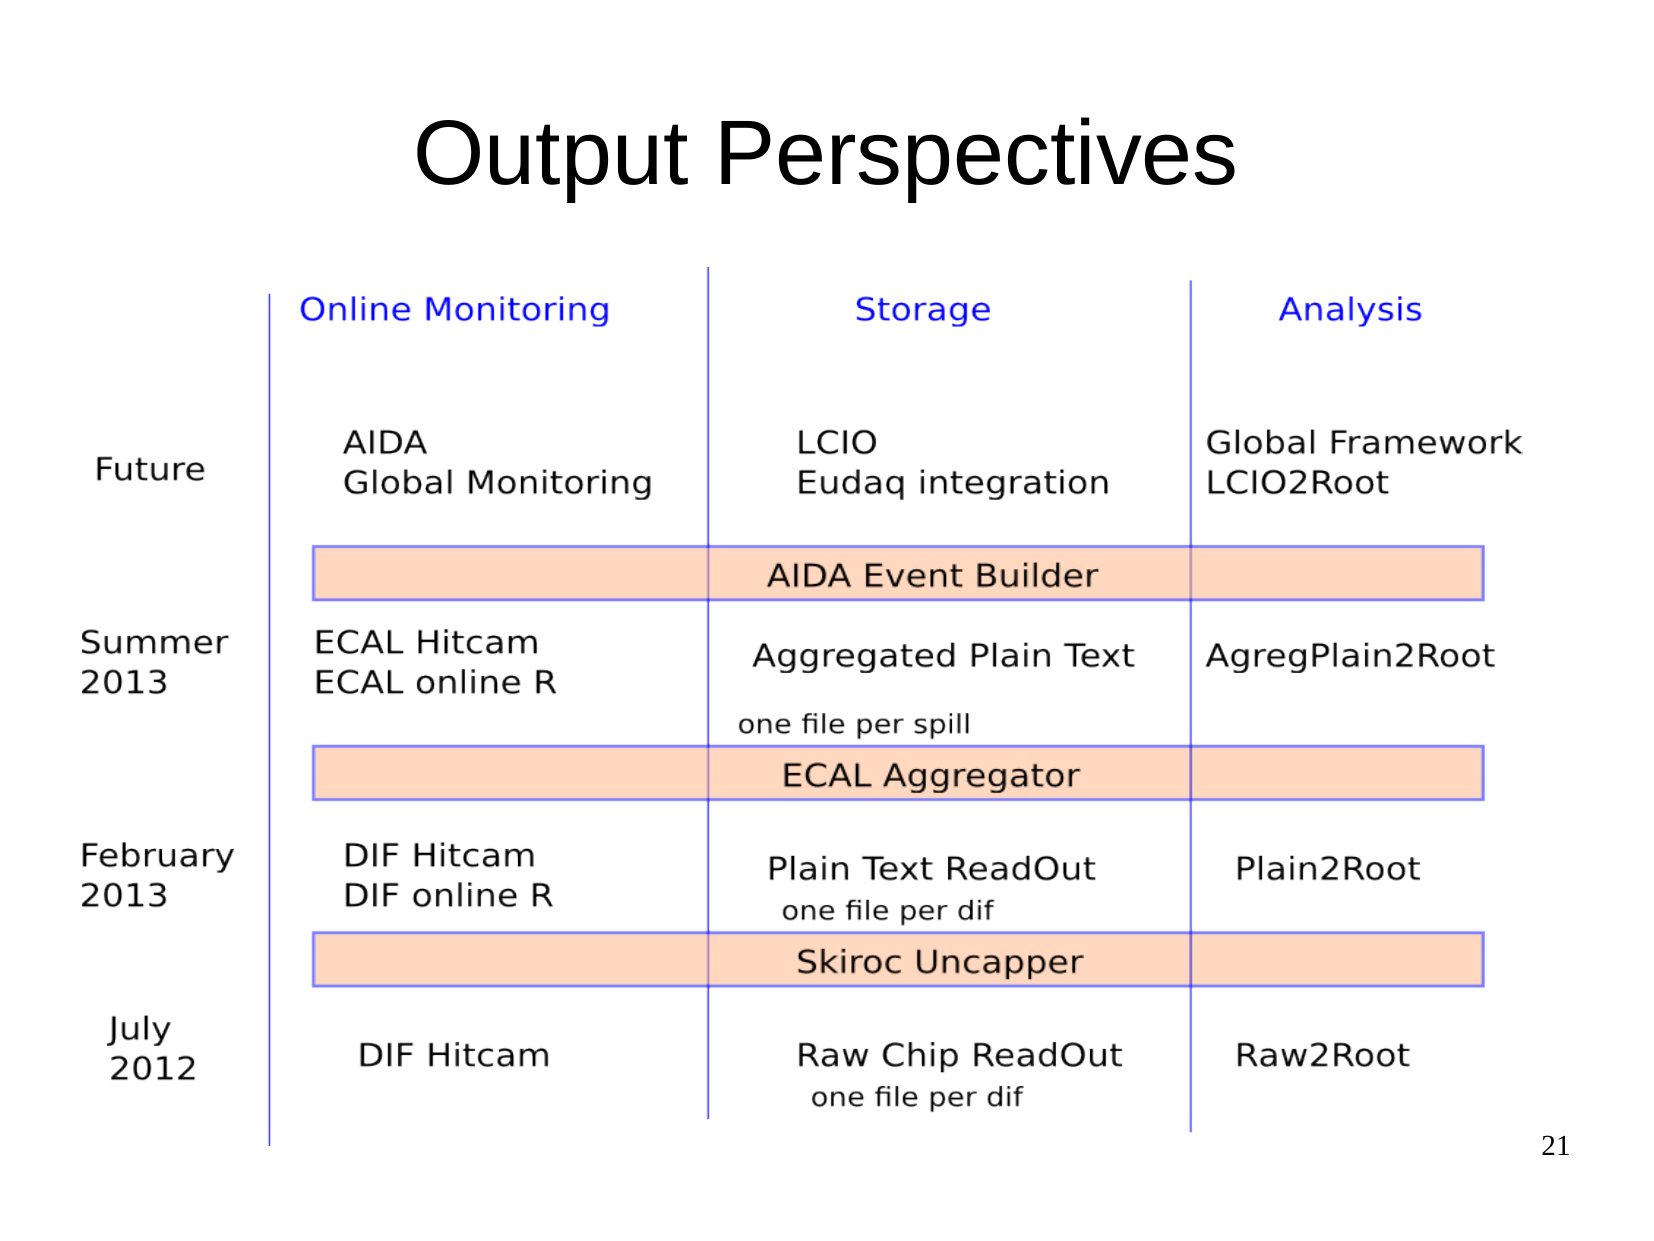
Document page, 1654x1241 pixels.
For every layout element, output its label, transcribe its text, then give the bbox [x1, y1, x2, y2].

picture [82, 267, 1523, 1146]
title Output Perspectives [82, 49, 1571, 257]
